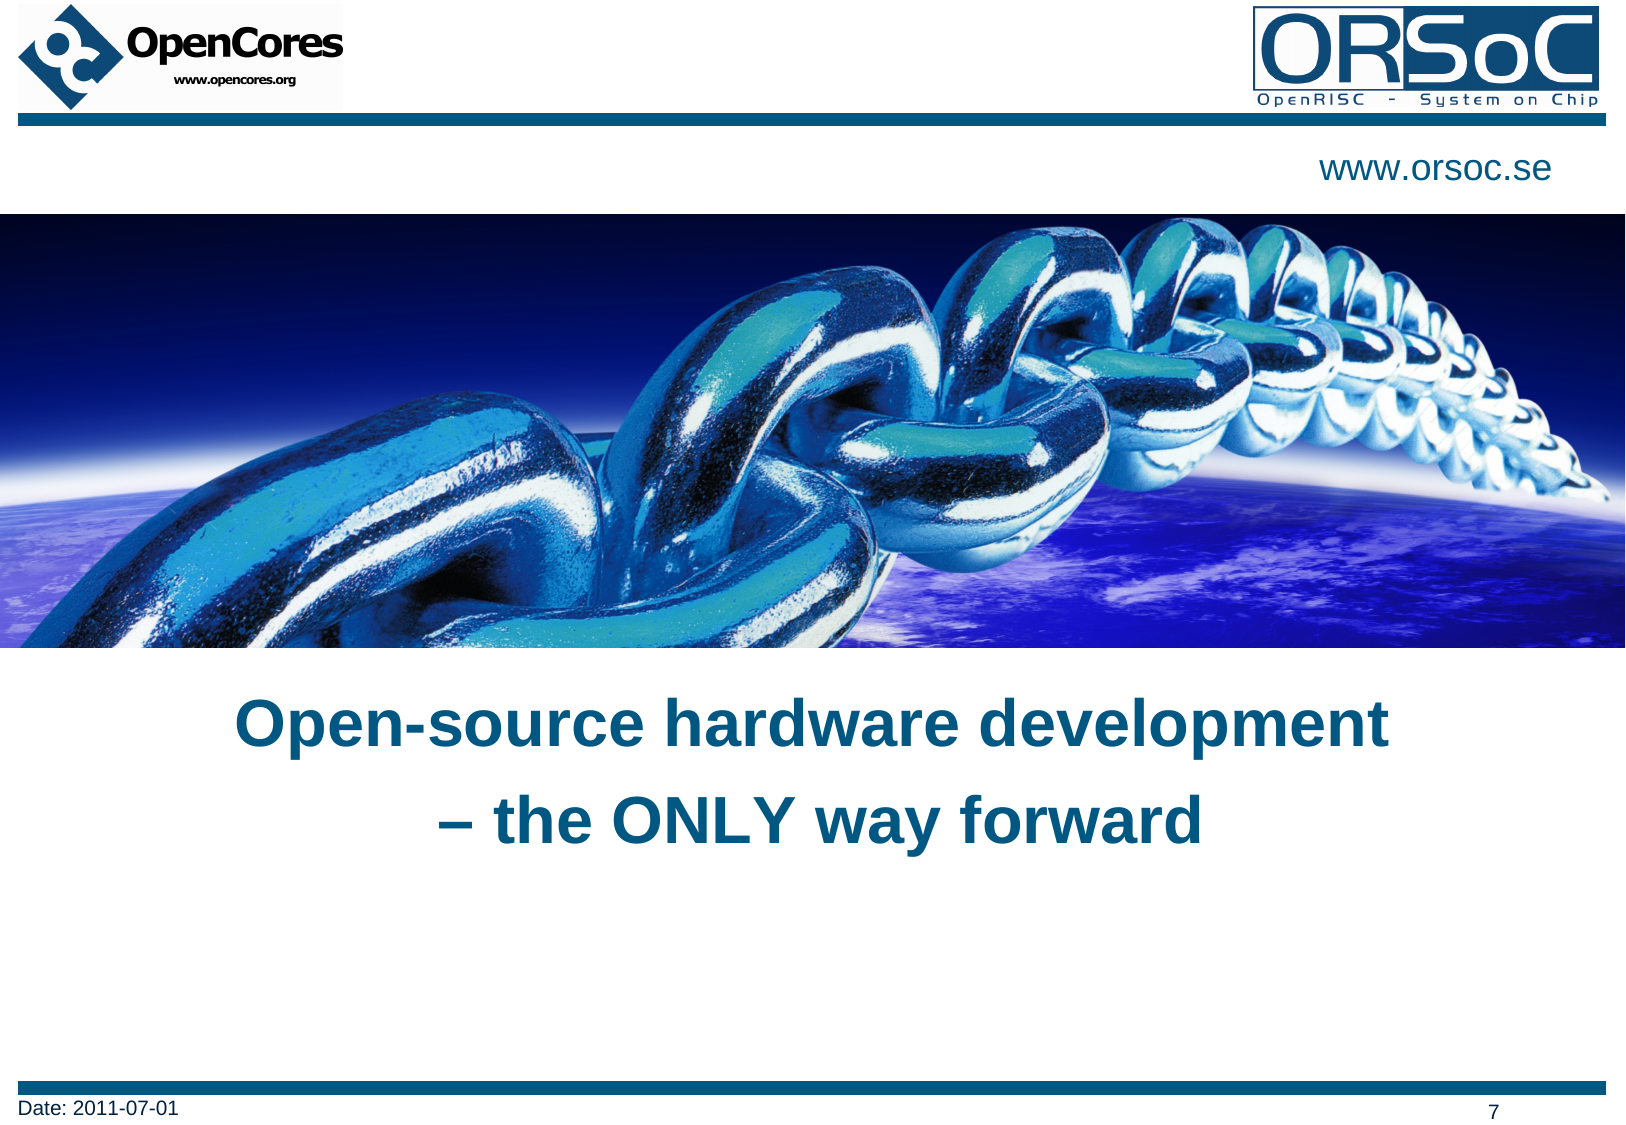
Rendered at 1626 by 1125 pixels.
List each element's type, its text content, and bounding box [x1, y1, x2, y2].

text_box Open-source hardware development – the ONLY way forward [0, 672, 1625, 955]
text_box www.orsoc.se [1304, 135, 1622, 196]
picture [0, 214, 1626, 648]
picture [1253, 6, 1599, 107]
picture [18, 4, 343, 110]
